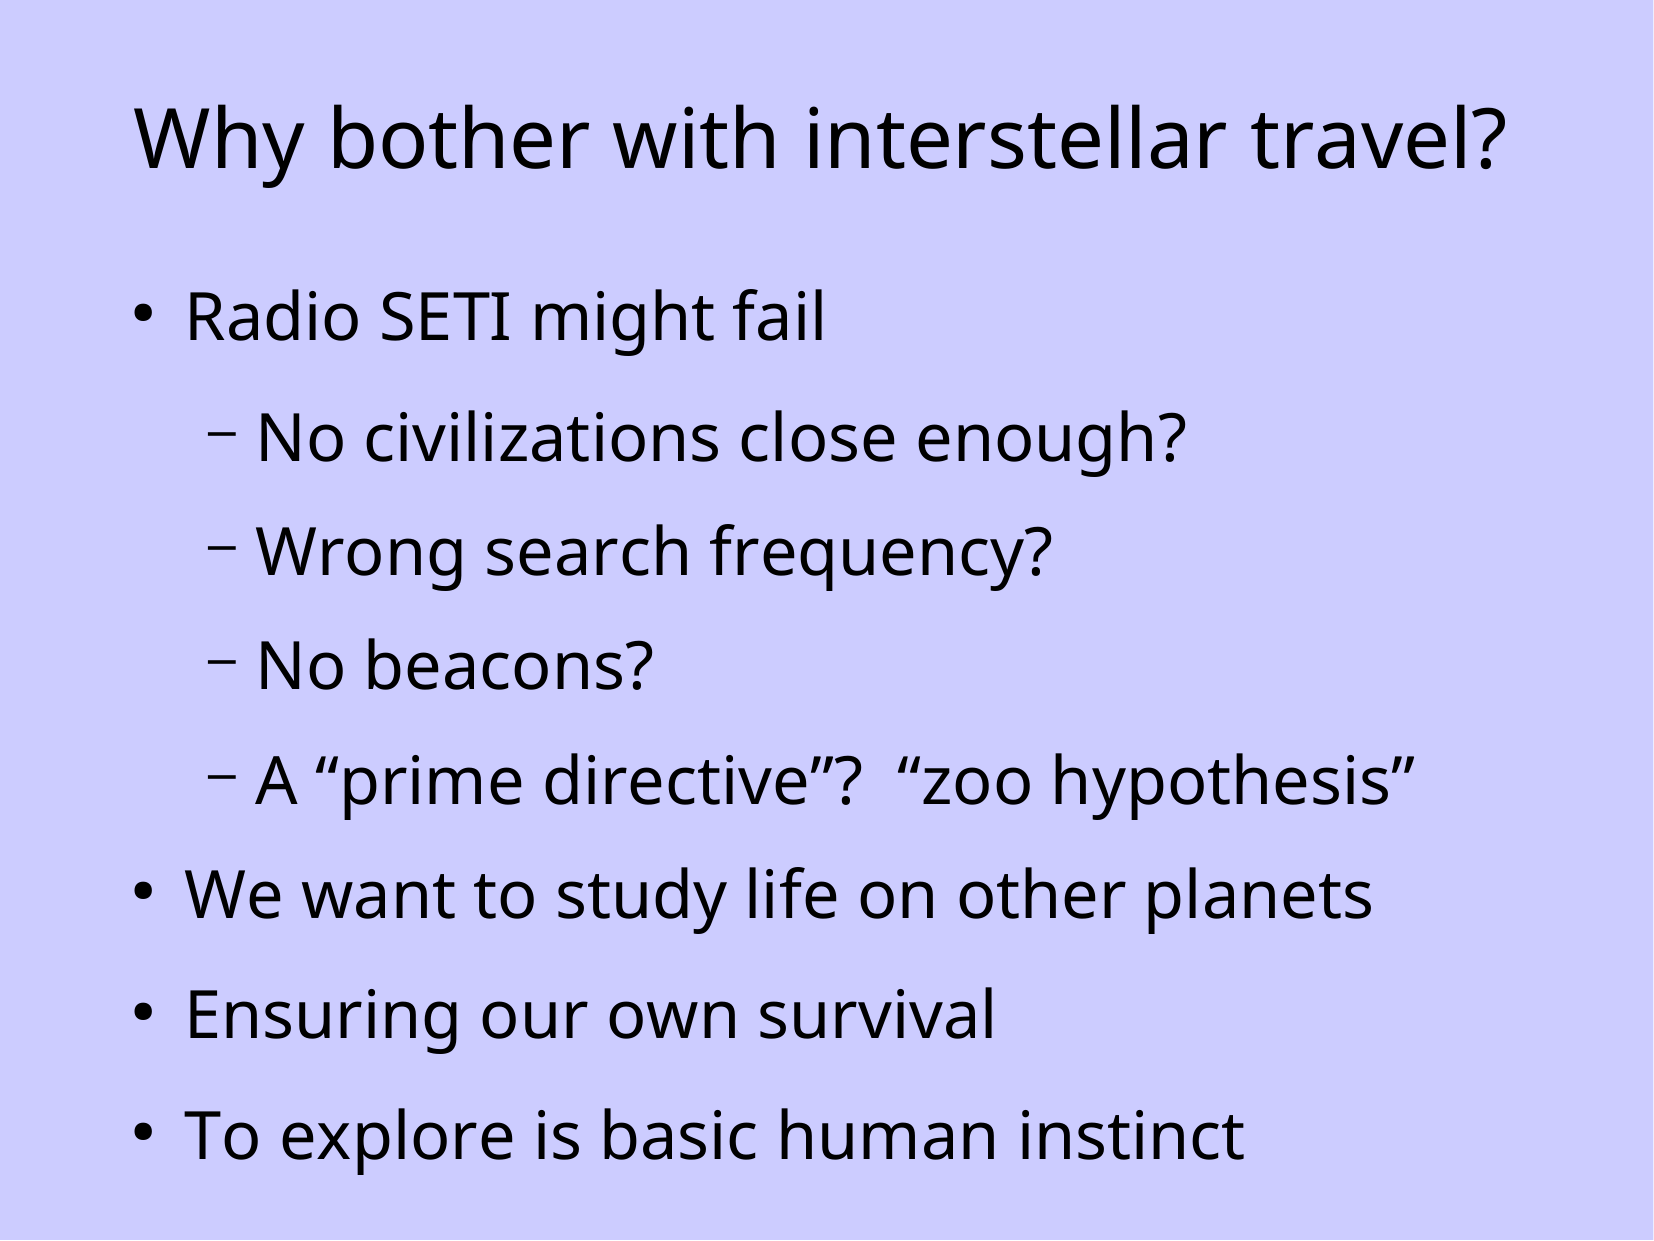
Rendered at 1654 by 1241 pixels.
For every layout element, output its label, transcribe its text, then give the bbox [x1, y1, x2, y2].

title Why bother with interstellar travel? [115, 68, 1528, 205]
list Radio SETI might fail No civilizations close enough? Wrong search frequency? No beacons? A “prime directive”? “zoo hypothesis” We want to study life on other planets Ensuring our own survival To explore is basic human instinct [113, 269, 1526, 1069]
